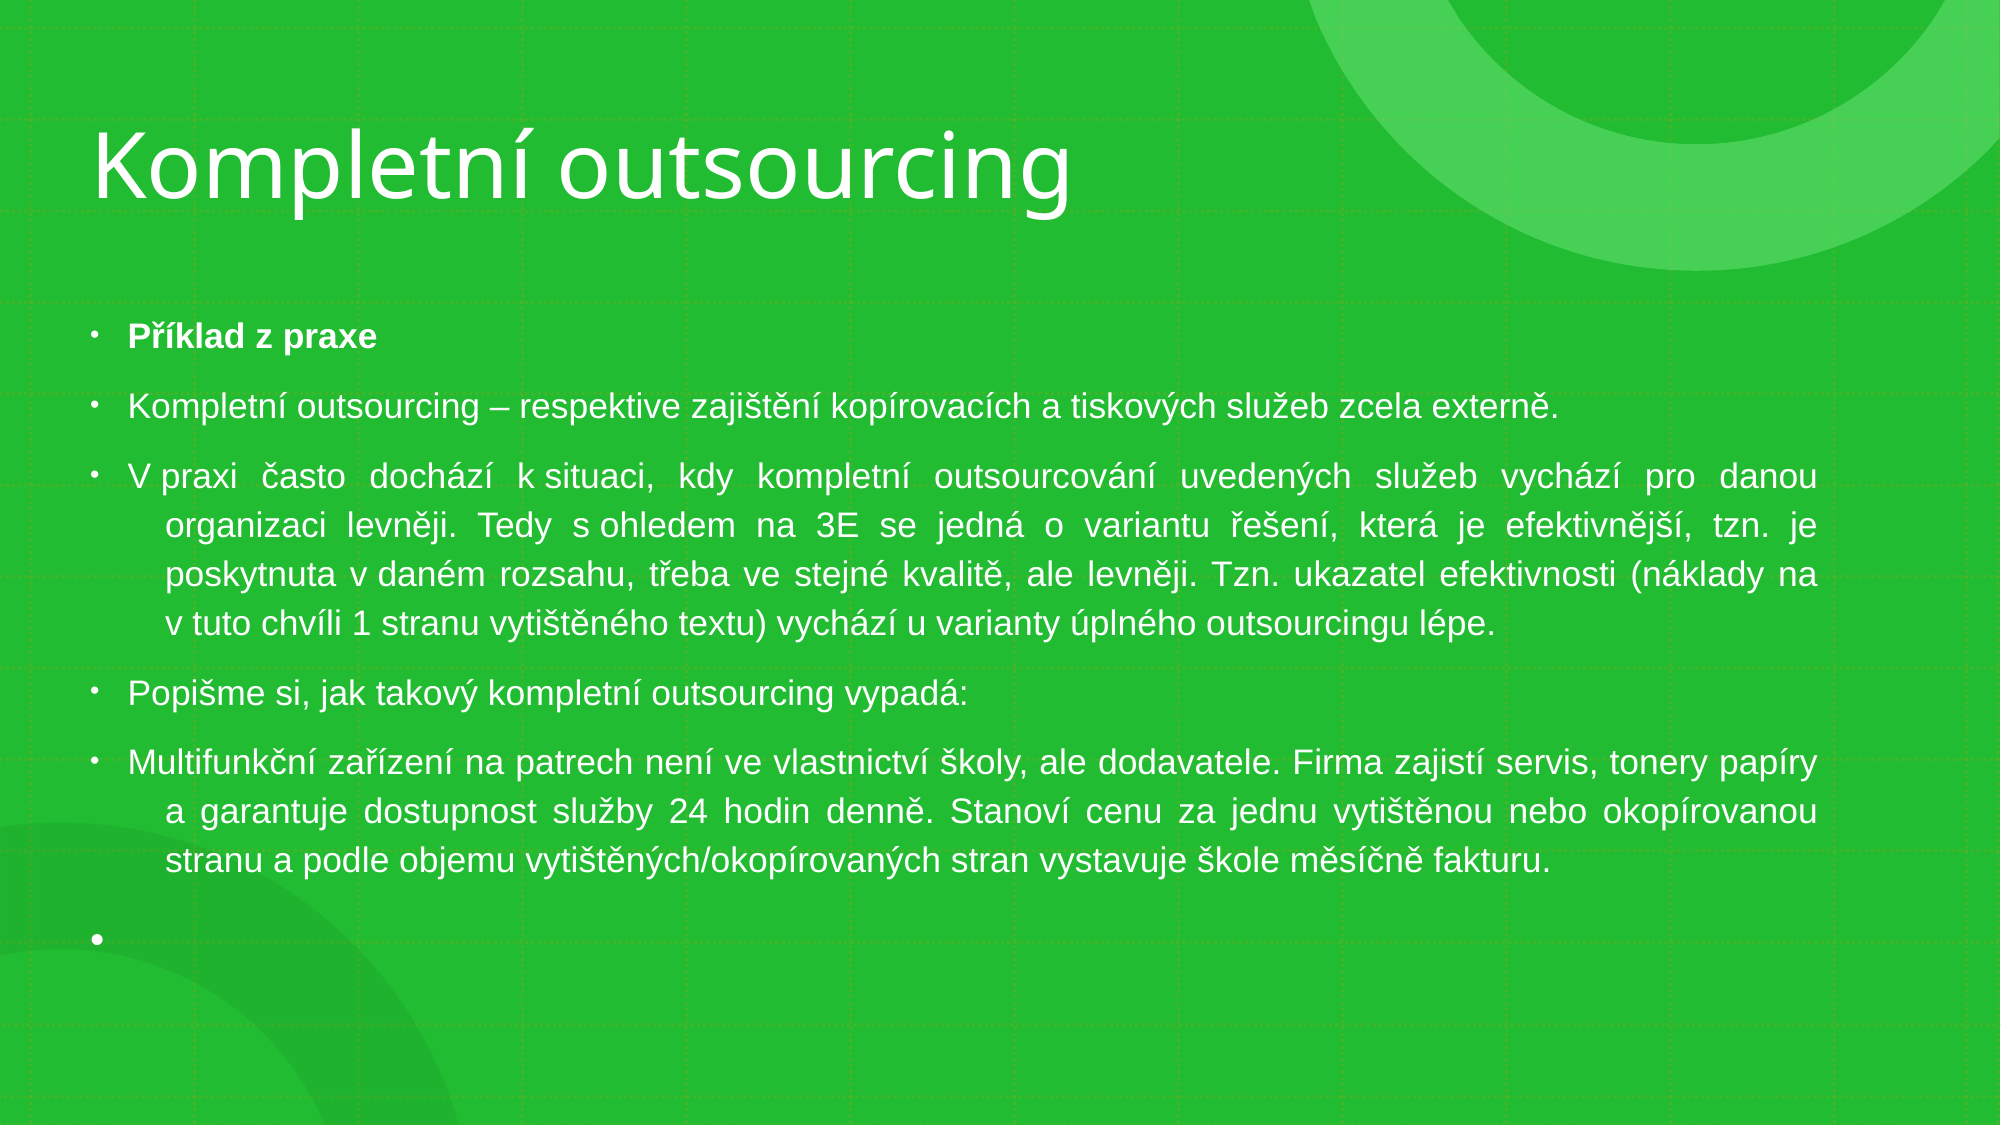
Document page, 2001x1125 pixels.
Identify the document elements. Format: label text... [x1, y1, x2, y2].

list Příklad z praxe Kompletní outsourcing – respektive zajištění kopírovacích a tiskových služeb zcela externě. V praxi často dochází k situaci, kdy kompletní outsourcování uvedených služeb vychází pro danou organizaci levněji. Tedy s ohledem na 3E se jedná o variantu řešení, která je efektivnější, tzn. je poskytnuta v daném rozsahu, třeba ve stejné kvalitě, ale levněji. Tzn. ukazatel efektivnosti (náklady na v tuto chvíli 1 stranu vytištěného textu) vychází u varianty úplného outsourcingu lépe. Popišme si, jak takový kompletní outsourcing vypadá: Multifunkční zařízení na patrech není ve vlastnictví školy, ale dodavatele. Firma zajistí servis, tonery papíry a garantuje dostupnost služby 24 hodin denně. Stanoví cenu za jednu vytištěnou nebo okopírovanou stranu a podle objemu vytištěných/okopírovaných stran vystavuje škole měsíčně fakturu. [75, 299, 1835, 1014]
title Kompletní outsourcing [75, 59, 1835, 278]
